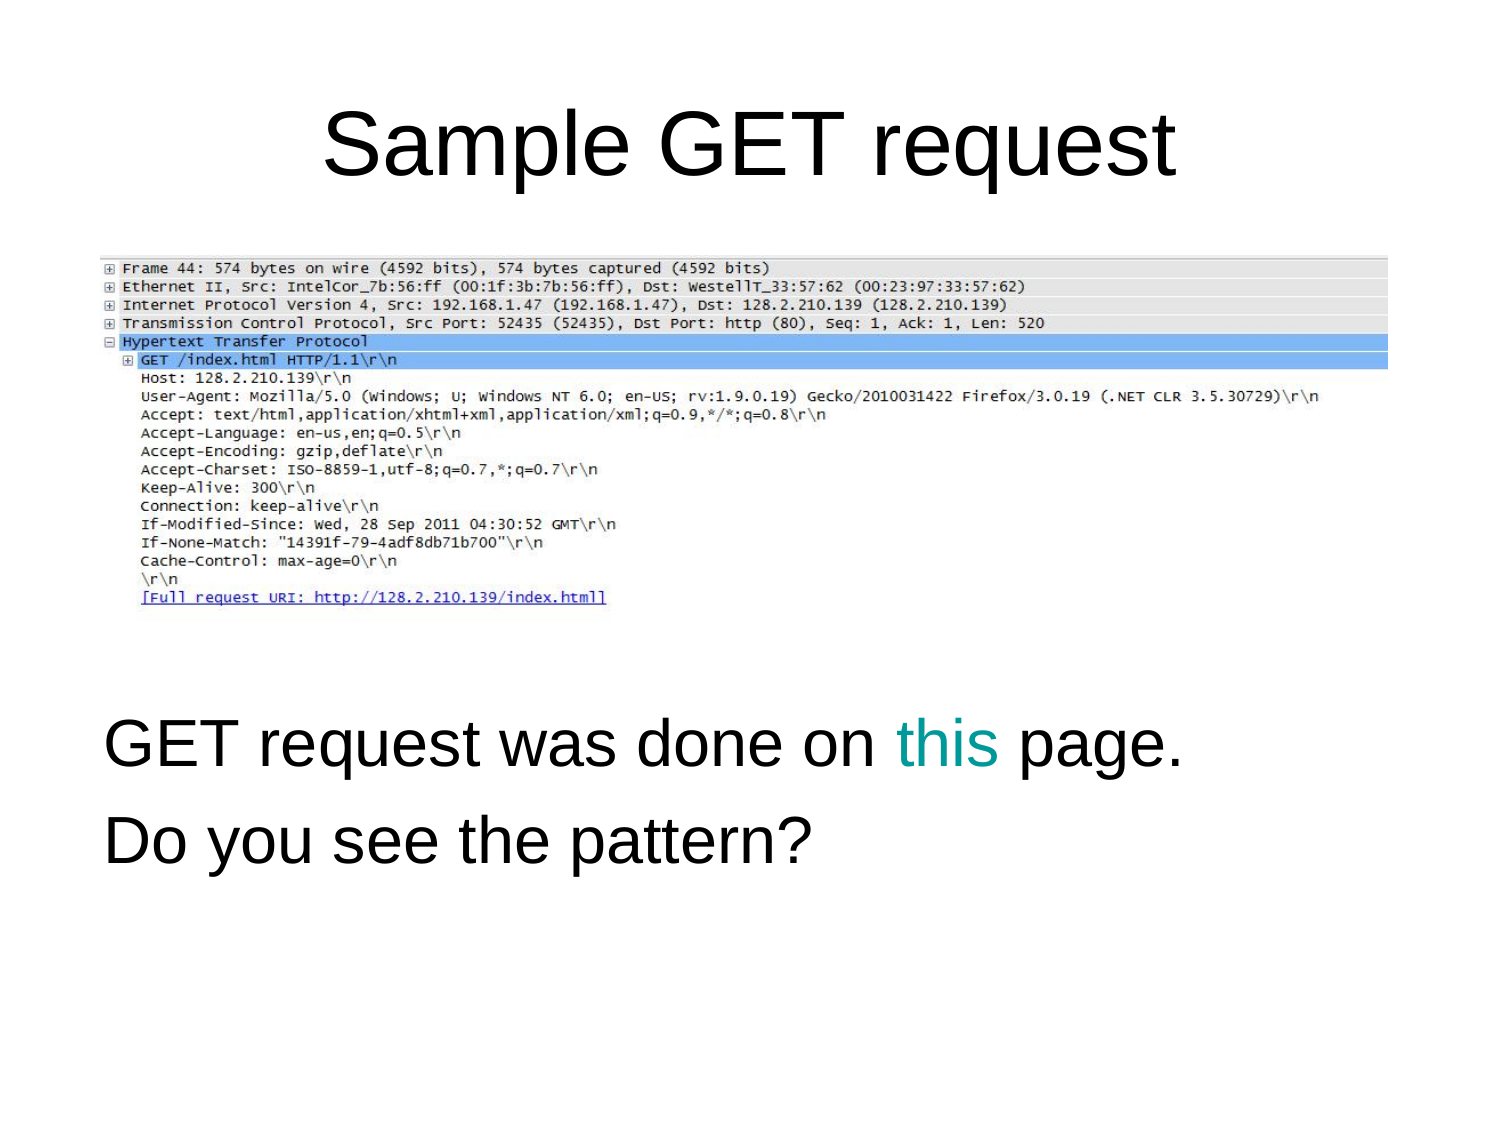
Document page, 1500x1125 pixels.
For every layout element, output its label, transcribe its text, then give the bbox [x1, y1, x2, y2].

picture [100, 255, 1388, 639]
title Sample GET request [75, 45, 1426, 233]
list GET request was done on this page. Do you see the pattern? [88, 692, 1388, 1005]
